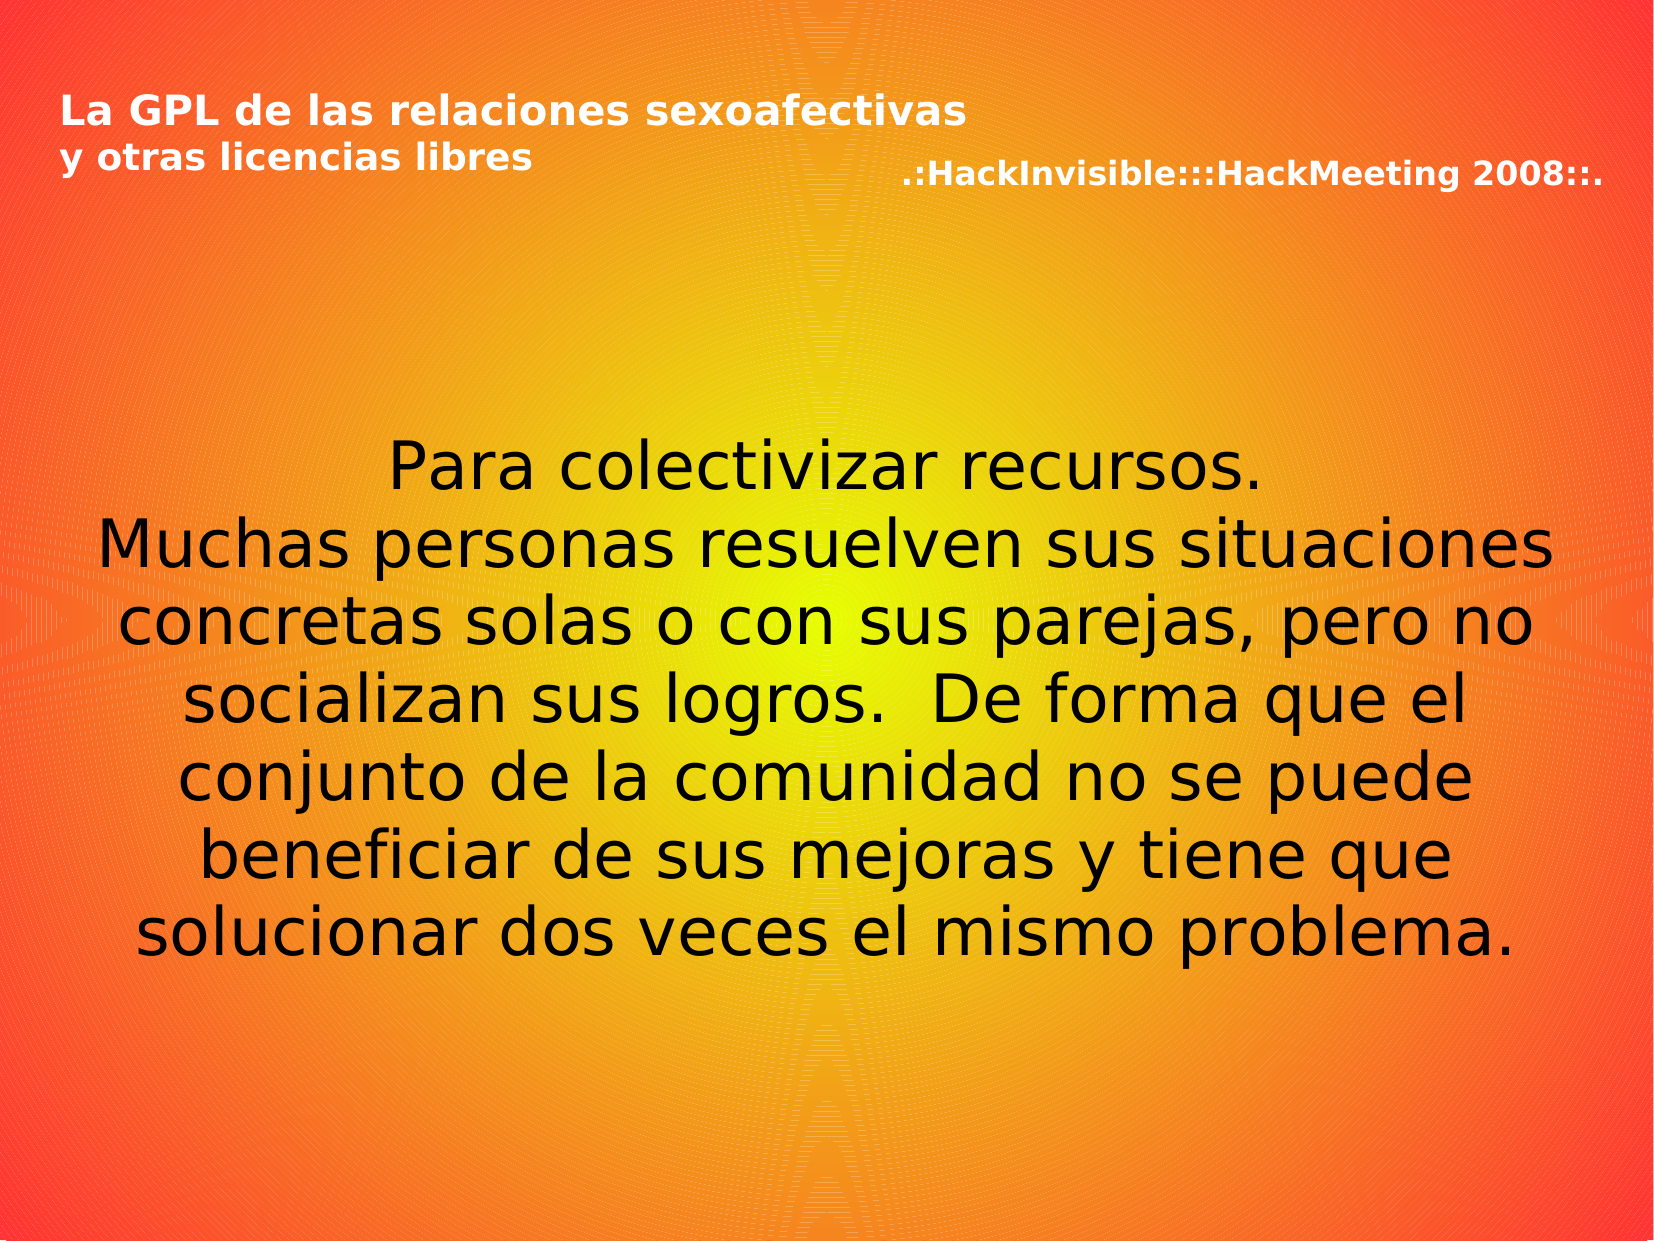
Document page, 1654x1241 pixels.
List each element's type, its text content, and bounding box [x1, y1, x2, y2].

subtitle Para colectivizar recursos. Muchas personas resuelven sus situaciones concretas solas o con sus parejas, pero no socializan sus logros. De forma que el conjunto de la comunidad no se puede beneficiar de sus mejoras y tiene que solucionar dos veces el mismo problema. [82, 297, 1571, 1102]
title La GPL de las relaciones sexoafectivas y otras licencias libres [59, 59, 1595, 207]
text_box .:HackInvisible:::HackMeeting 2008::. [885, 147, 1607, 201]
